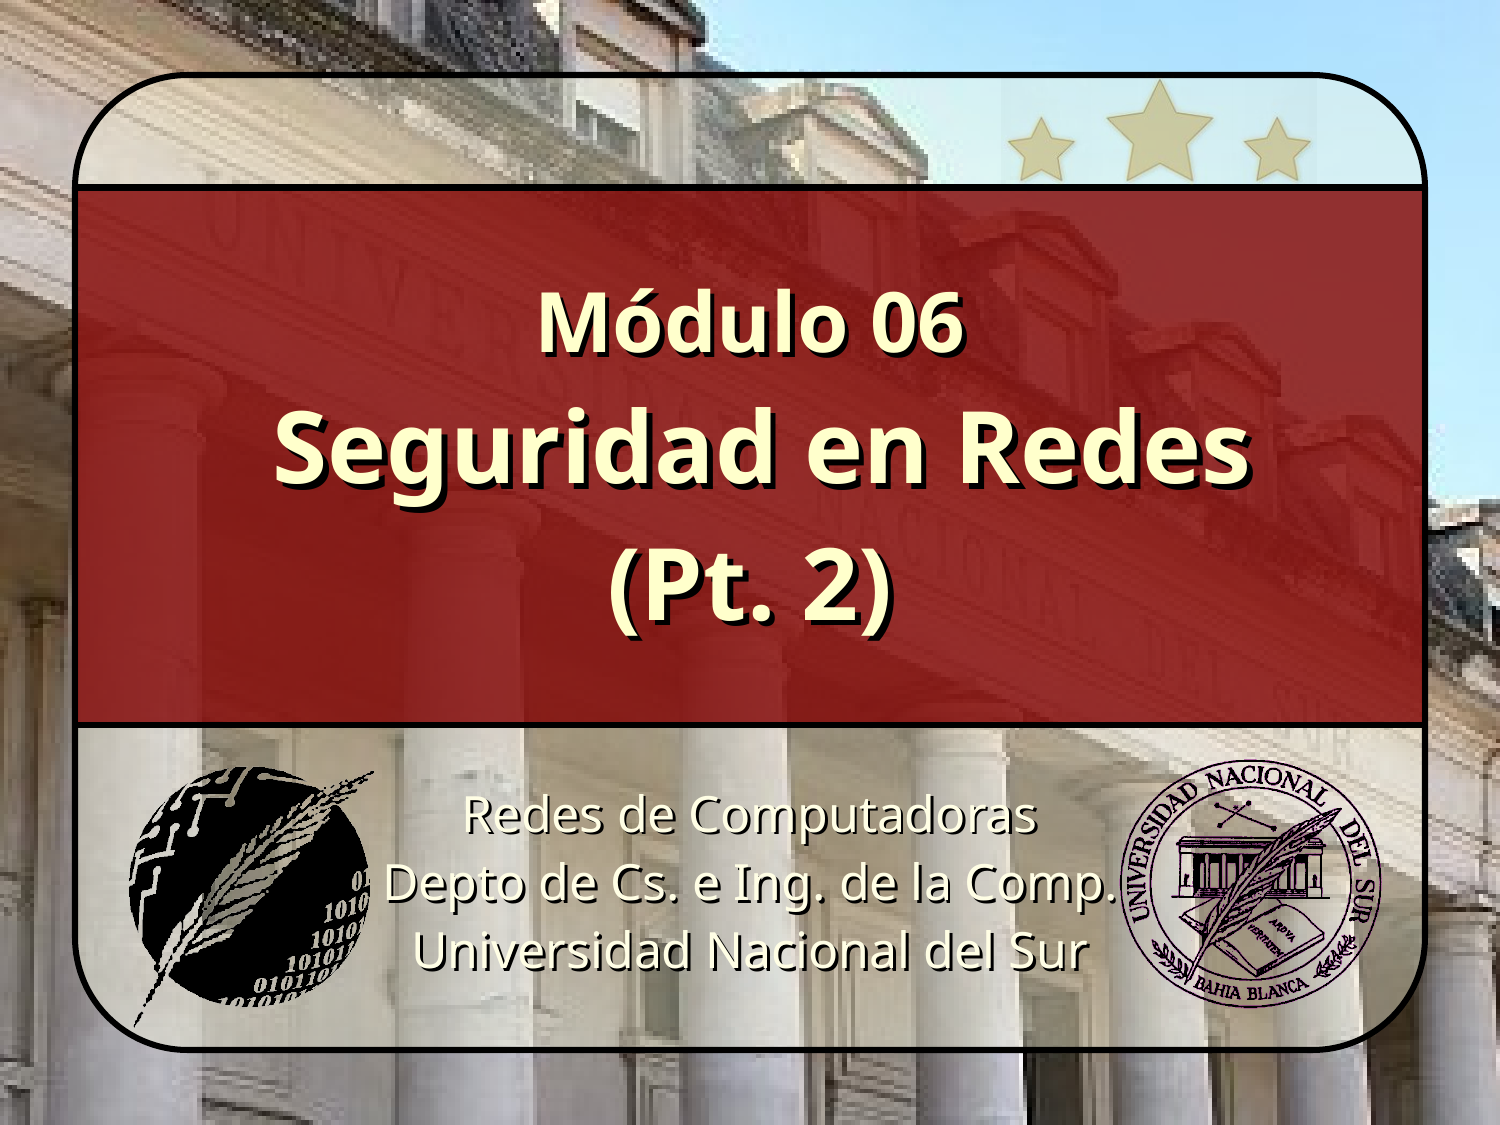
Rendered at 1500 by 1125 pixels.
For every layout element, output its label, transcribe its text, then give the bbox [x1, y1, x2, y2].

title Módulo 06 Seguridad en Redes (Pt. 2) [128, 187, 1372, 726]
picture [0, 0, 1500, 1125]
